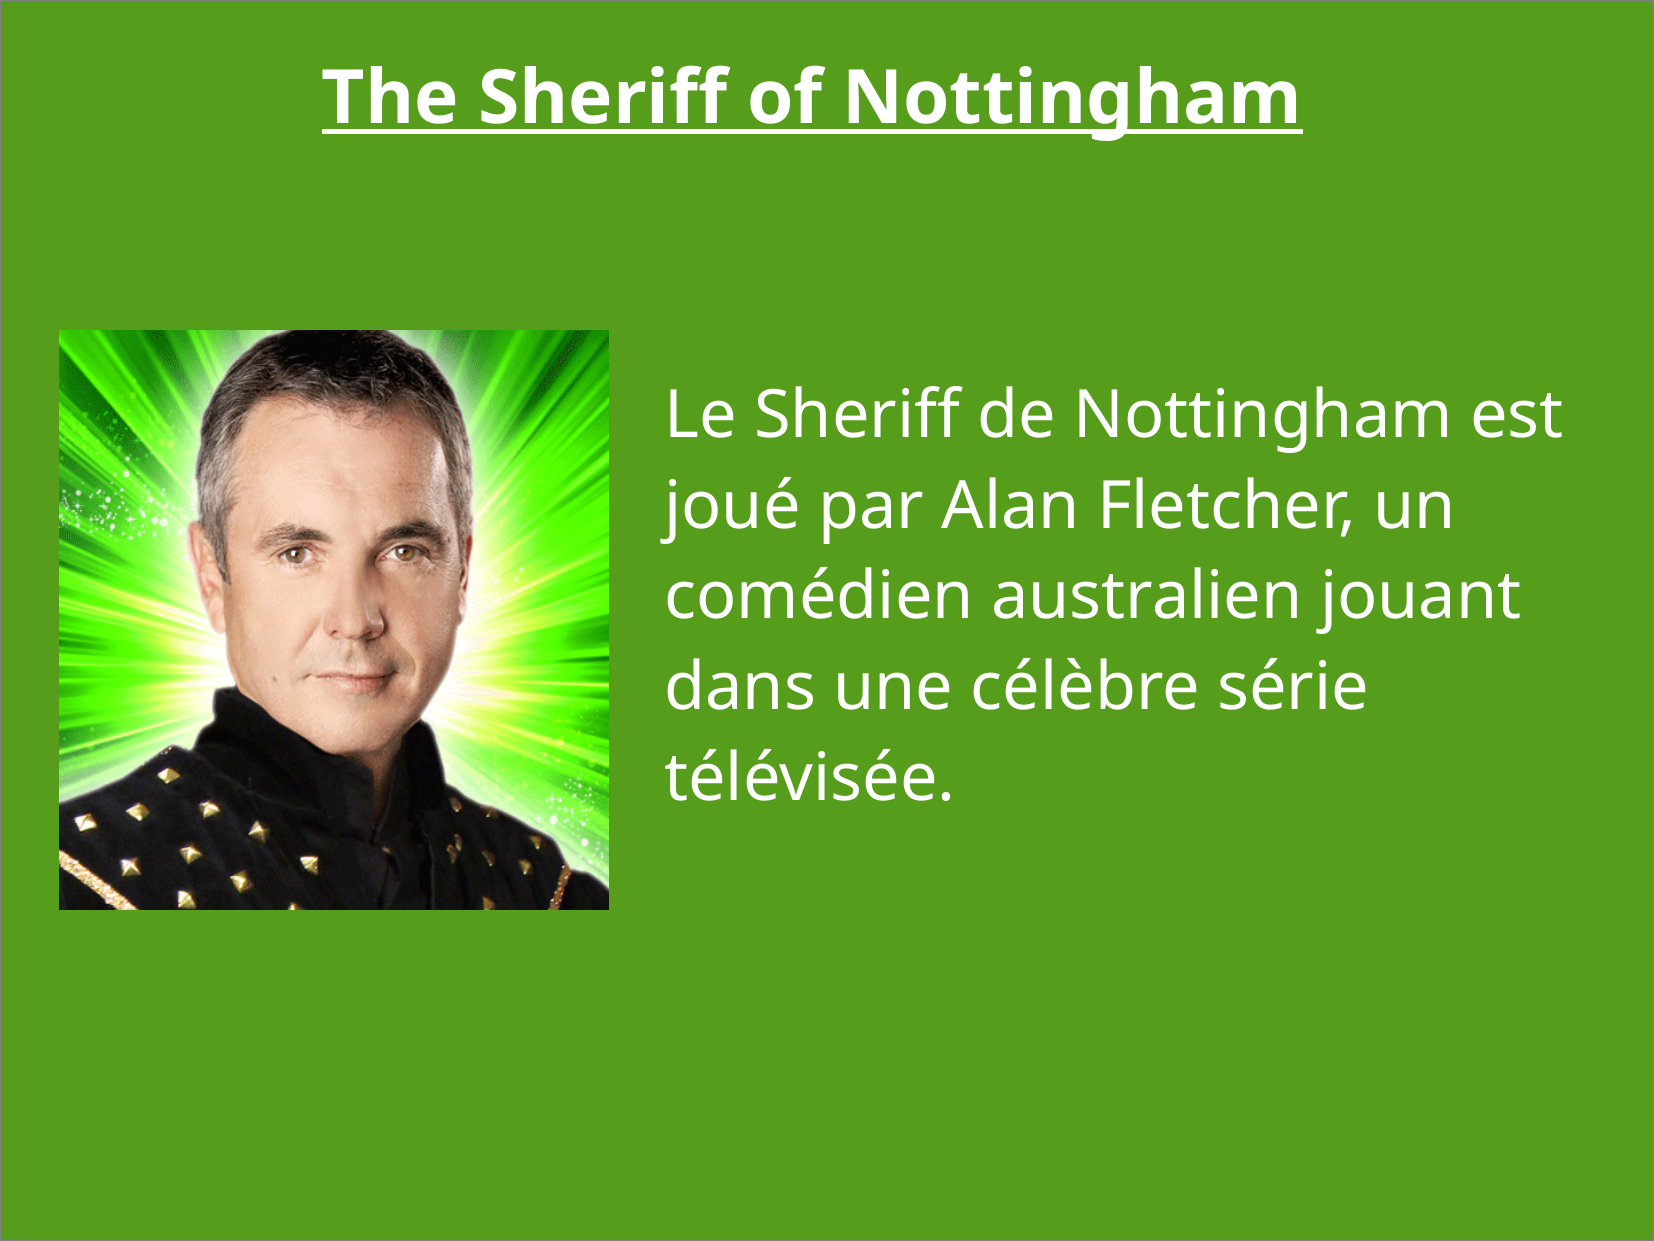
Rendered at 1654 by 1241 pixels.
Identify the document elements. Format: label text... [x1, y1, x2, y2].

text_box The Sheriff of Nottingham [307, 35, 1335, 155]
text_box Le Sheriff de Nottingham est joué par Alan Fletcher, un comédien australien jouant dans une célèbre série télévisée. [649, 358, 1630, 839]
text_box [0, 0, 1654, 1241]
picture [59, 330, 609, 910]
